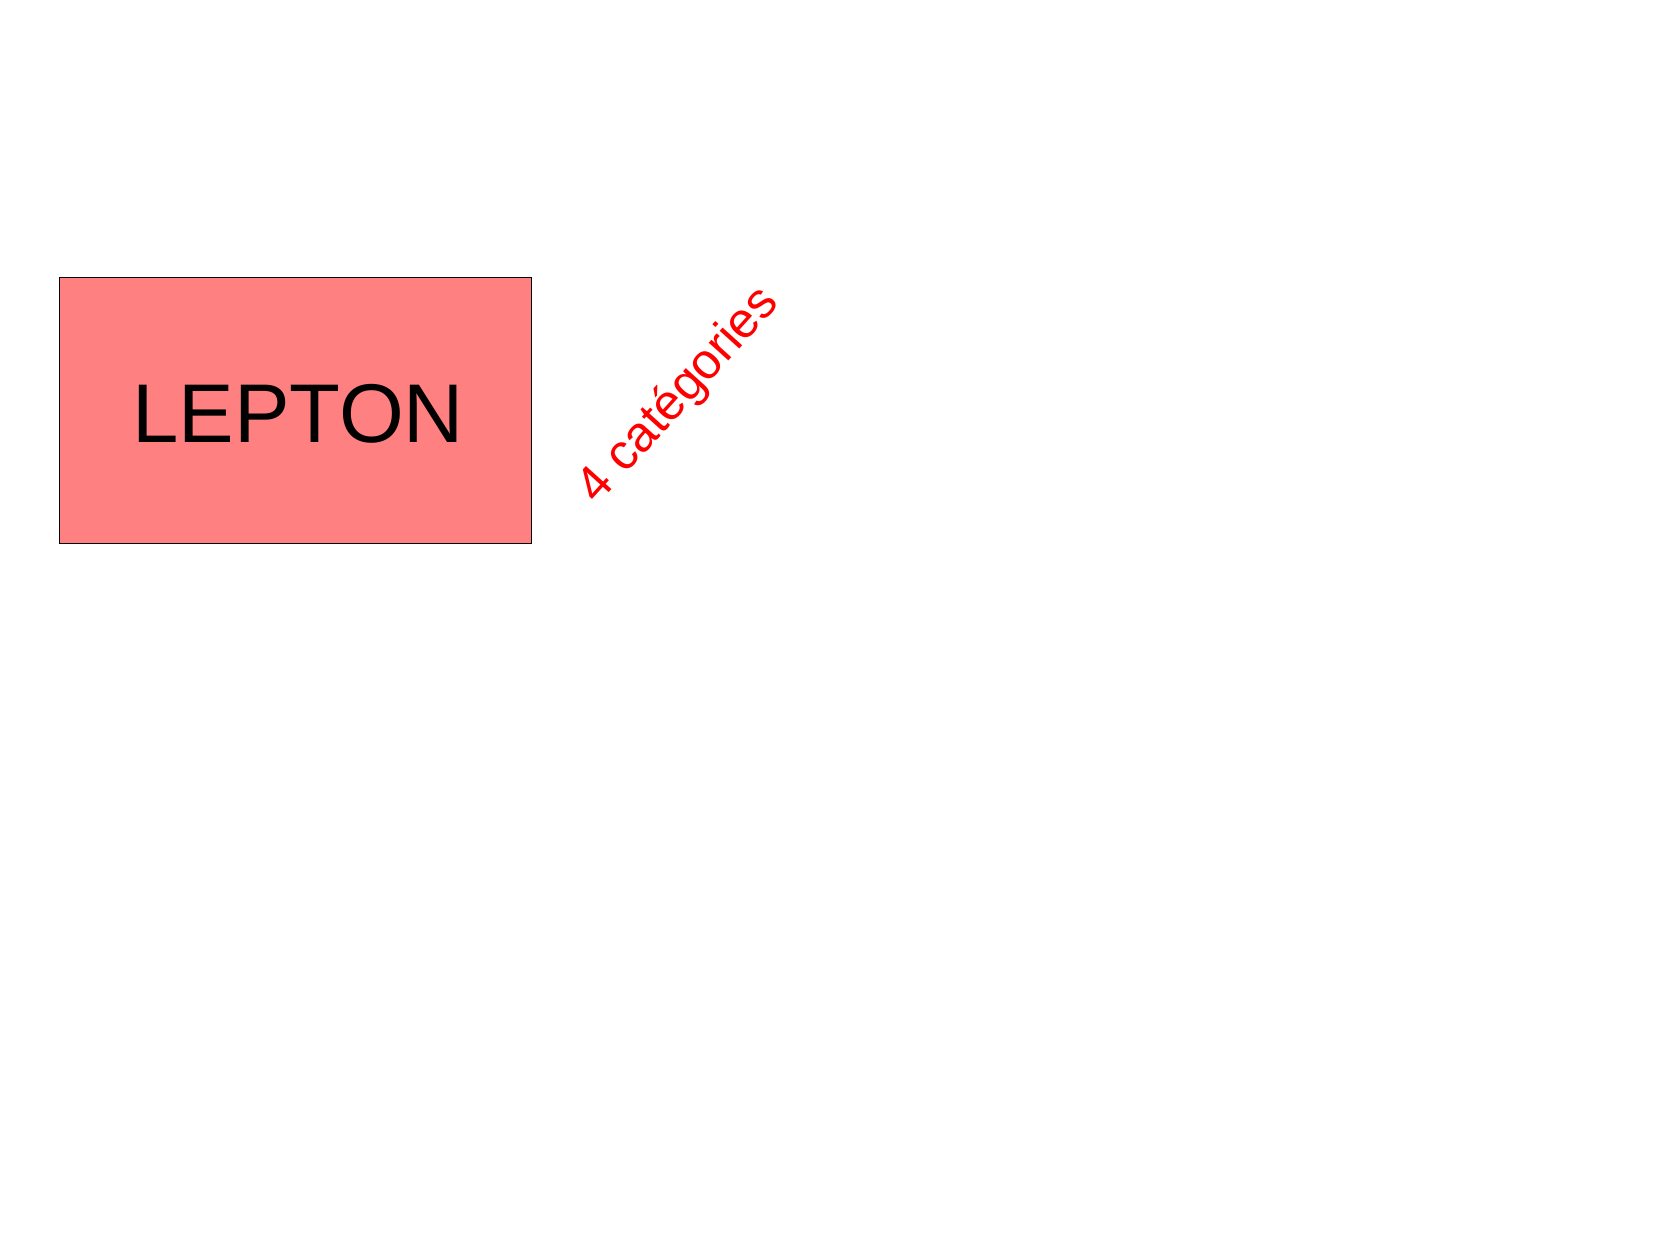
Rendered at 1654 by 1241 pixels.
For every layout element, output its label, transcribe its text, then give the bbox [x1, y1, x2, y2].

text_box 4 catégories [548, 240, 819, 529]
text_box [59, 277, 532, 544]
text_box LEPTON [118, 360, 562, 514]
